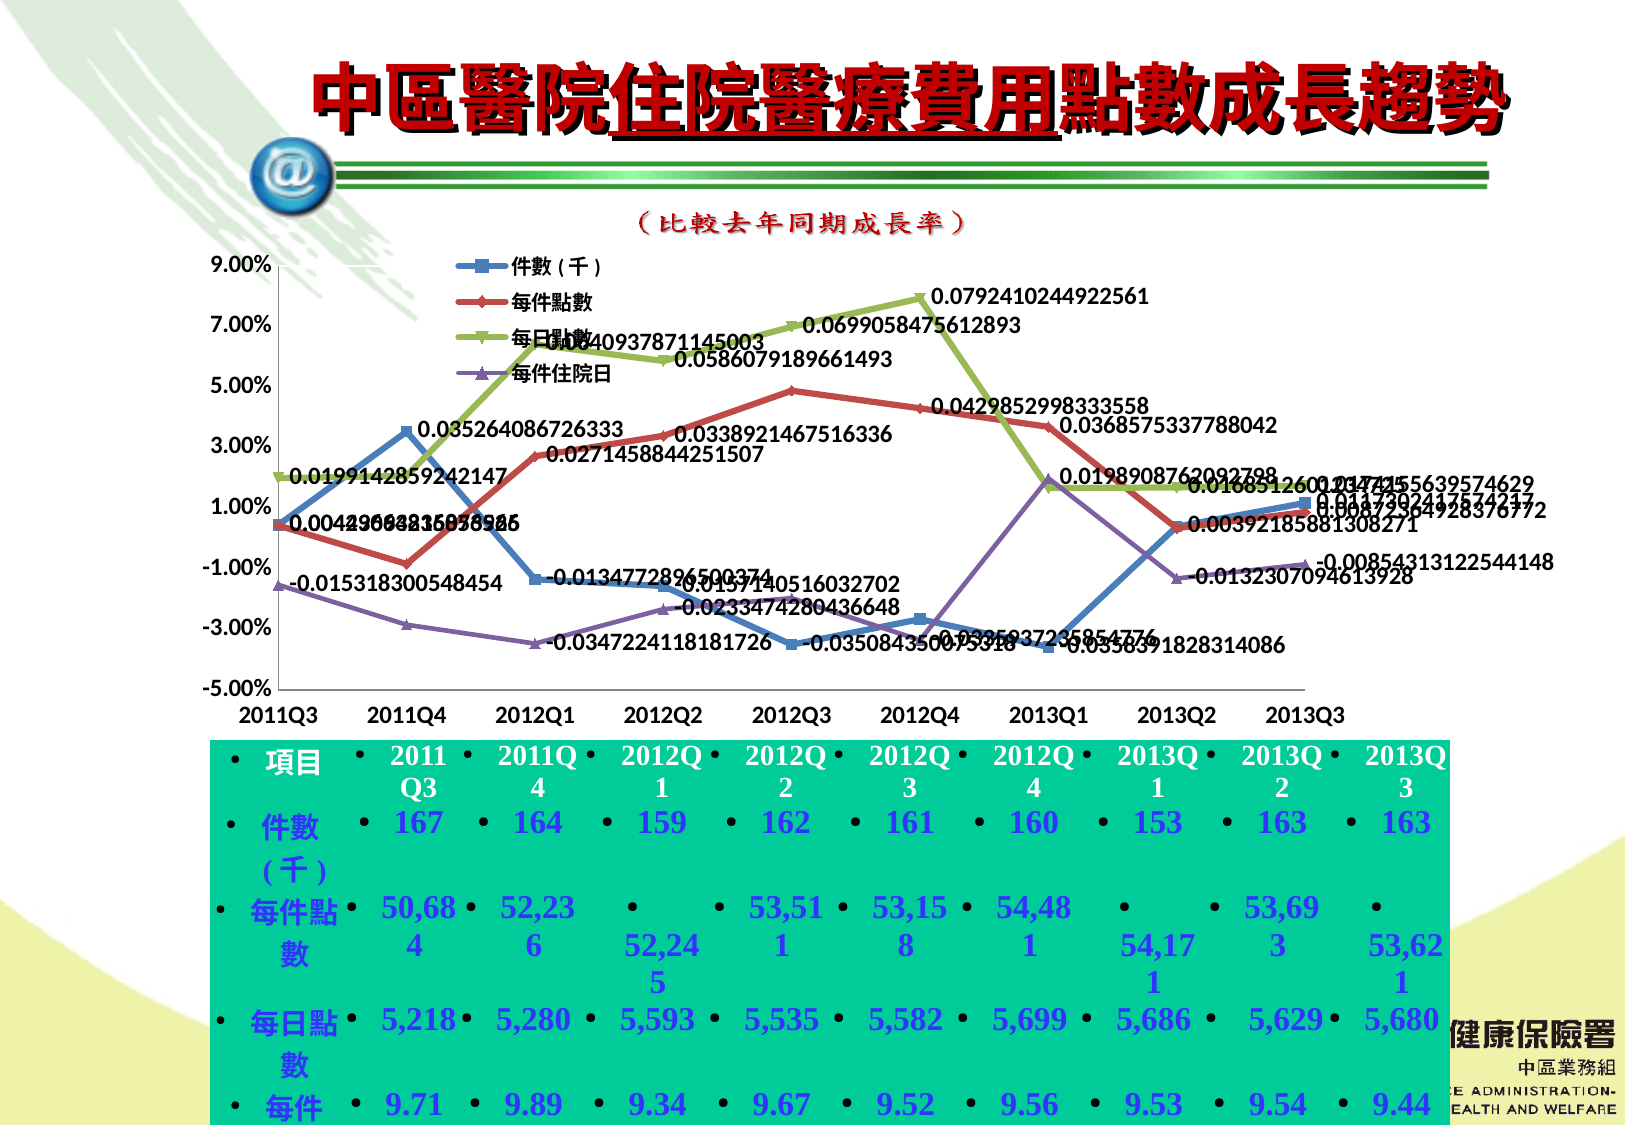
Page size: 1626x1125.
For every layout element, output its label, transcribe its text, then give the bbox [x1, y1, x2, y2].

table_cell 167 [344, 804, 458, 889]
table_cell 53,621 [1326, 889, 1450, 1000]
table_cell 54,481 [954, 889, 1078, 1000]
table_header 2013Q1 [1078, 740, 1202, 804]
table_cell 9.56 [954, 1085, 1078, 1125]
table_cell 5,680 [1326, 1000, 1450, 1085]
table_cell 每件 住院日 [210, 1085, 344, 1125]
table_cell 9.44 [1326, 1085, 1450, 1125]
table_cell 5,699 [954, 1000, 1078, 1085]
table_cell 9.54 [1202, 1085, 1326, 1125]
table_cell 53,158 [830, 889, 954, 1000]
table_cell 50,684 [344, 889, 458, 1000]
table_cell 54,171 [1078, 889, 1202, 1000]
table_cell 160 [954, 804, 1078, 889]
table_cell 53,693 [1202, 889, 1326, 1000]
table_cell 5,686 [1078, 1000, 1202, 1085]
table_cell 163 [1326, 804, 1450, 889]
table_header 2013Q3 [1326, 740, 1450, 804]
table_cell 9.53 [1078, 1085, 1202, 1125]
table_cell 9.89 [458, 1085, 582, 1125]
table_header 2012Q1 [582, 740, 706, 804]
table_header 2011Q4 [458, 740, 582, 804]
table_header 2012Q4 [954, 740, 1078, 804]
table_header 2012Q2 [706, 740, 830, 804]
table_cell 163 [1202, 804, 1326, 889]
chart [174, 243, 1557, 740]
table_header 2011Q3 [344, 740, 458, 804]
table_cell 每日點數 [210, 1000, 344, 1085]
table_header 2012Q3 [830, 740, 954, 804]
table_cell 5,629 [1202, 1000, 1326, 1085]
table_cell 52,236 [458, 889, 582, 1000]
table_cell 9.34 [582, 1085, 706, 1125]
picture [600, 196, 1002, 241]
table_cell 每件點數 [210, 889, 344, 1000]
table_header 項目 [210, 740, 344, 804]
table_cell 件數(千) [210, 804, 344, 889]
table_cell 164 [458, 804, 582, 889]
table_cell 5,582 [830, 1000, 954, 1085]
table_cell 153 [1078, 804, 1202, 889]
table_cell 161 [830, 804, 954, 889]
table_cell 5,280 [458, 1000, 582, 1085]
table_cell 159 [582, 804, 706, 889]
table_cell 5,218 [344, 1000, 458, 1085]
table_cell 9.67 [706, 1085, 830, 1125]
title 中區醫院住院醫療費用點數成長趨勢 [292, 42, 1557, 138]
table_cell 5,535 [706, 1000, 830, 1085]
table_cell 52,245 [582, 889, 706, 1000]
table_cell 9.71 [344, 1085, 458, 1125]
table_cell 53,511 [706, 889, 830, 1000]
table_header 2013Q2 [1202, 740, 1326, 804]
table_cell 162 [706, 804, 830, 889]
table_cell 5,593 [582, 1000, 706, 1085]
table_cell 9.52 [830, 1085, 954, 1125]
